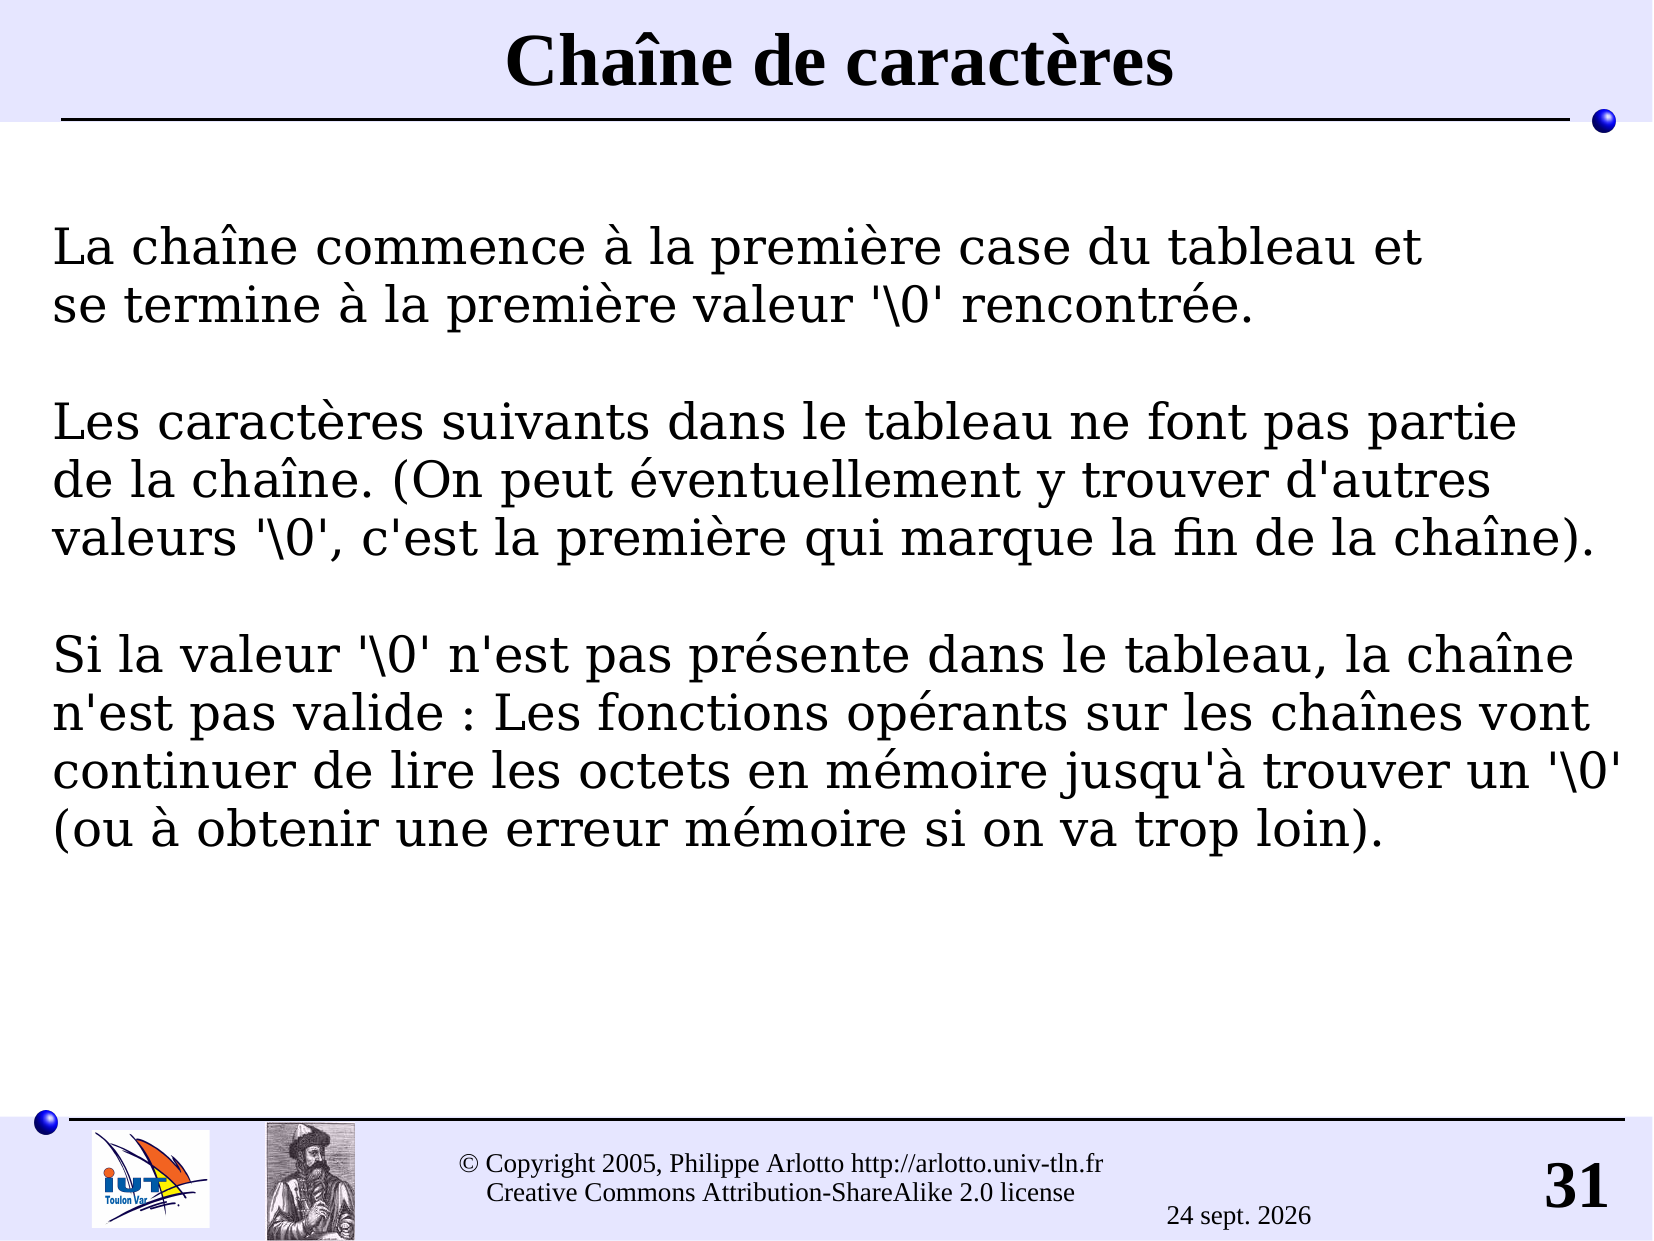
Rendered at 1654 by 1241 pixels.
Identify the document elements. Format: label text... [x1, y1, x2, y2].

title Chaîne de caractères [95, 11, 1585, 110]
picture [265, 1122, 355, 1241]
text_box La chaîne commence à la première case du tableau et se termine à la première valeur '\0' rencontrée. Les caractères suivants dans le tableau ne font pas partie de la chaîne. (On peut éventuellement y trouver d'autres valeurs '\0', c'est la première qui marque la fin de la chaîne). Si la valeur '\0' n'est pas présente dans le tableau, la chaîne n'est pas valide : Les fonctions opérants sur les chaînes vont continuer de lire les octets en mémoire jusqu'à trouver un '\0' (ou à obtenir une erreur mémoire si on va trop loin). [52, 218, 1625, 1038]
